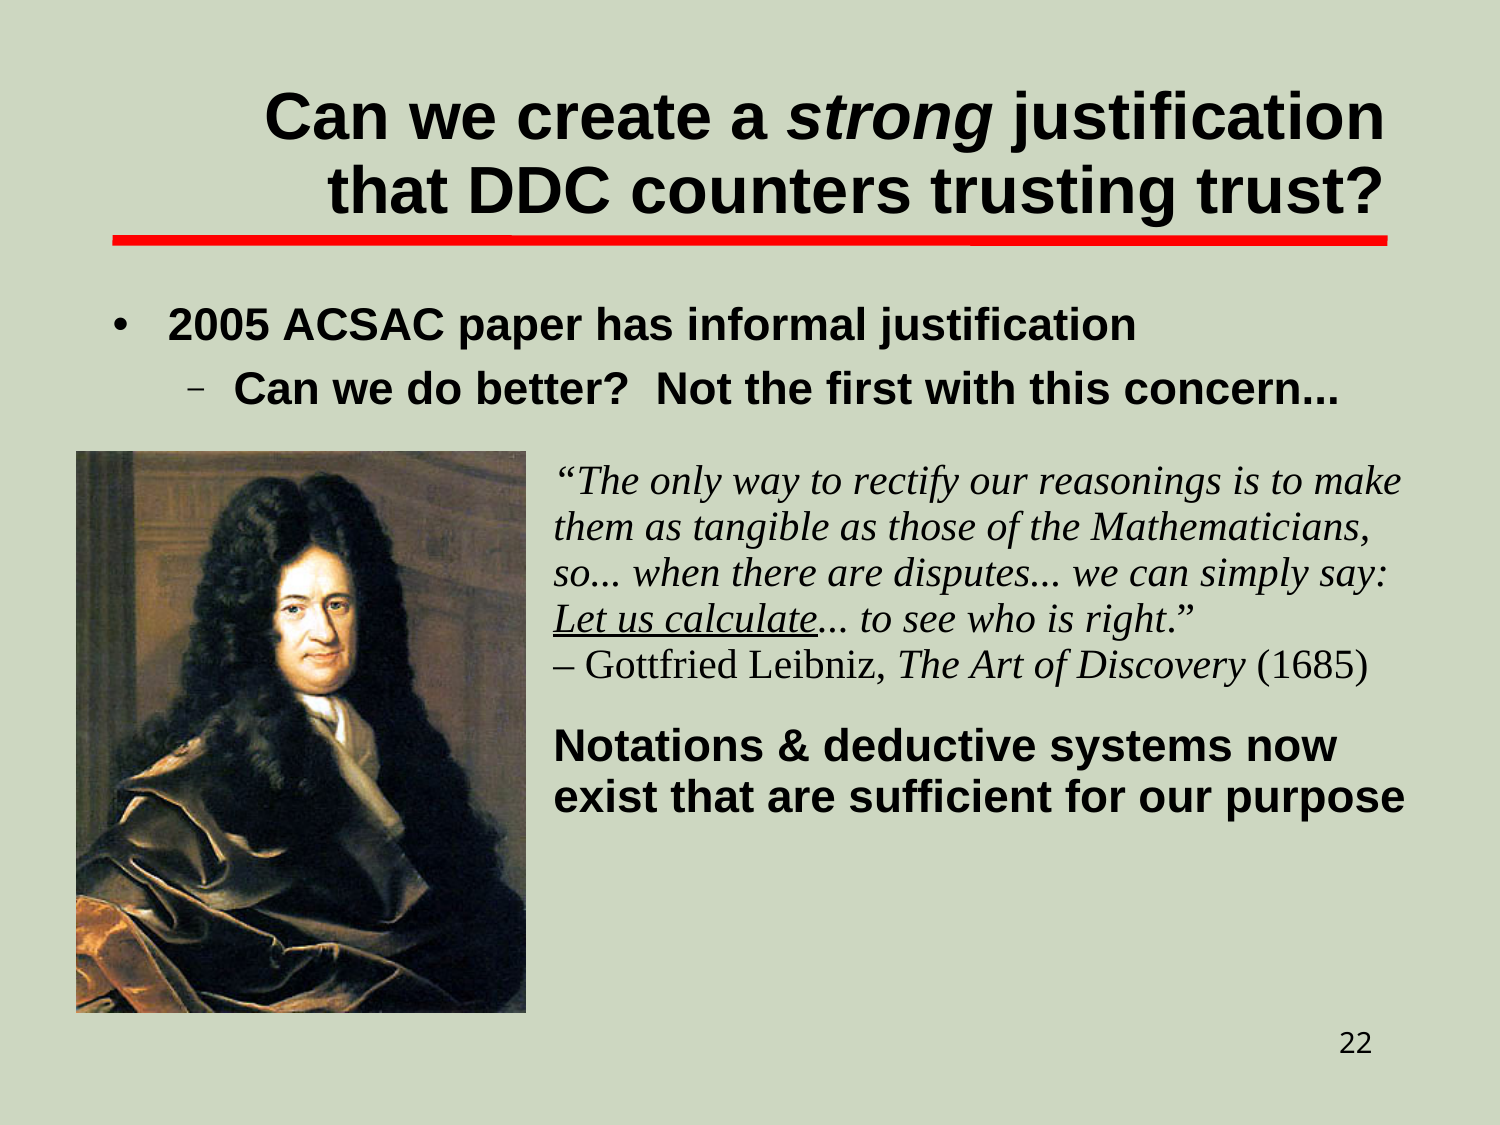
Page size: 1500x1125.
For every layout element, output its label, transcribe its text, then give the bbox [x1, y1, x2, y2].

title Can we create a strong justification that DDC counters trusting trust? [124, 80, 1387, 229]
list 2005 ACSAC paper has informal justification Can we do better? Not the first with this concern... [112, 299, 1387, 451]
text_box Notations & deductive systems now exist that are sufficient for our purpose [538, 713, 1439, 830]
text_box “The only way to rectify our reasonings is to make them as tangible as those of the Mathematicians, so... when there are disputes... we can simply say: Let us calculate... to see who is right.” – Gottfried Leibniz, The Art of Discovery (1685) [538, 450, 1439, 695]
picture [76, 451, 526, 1013]
